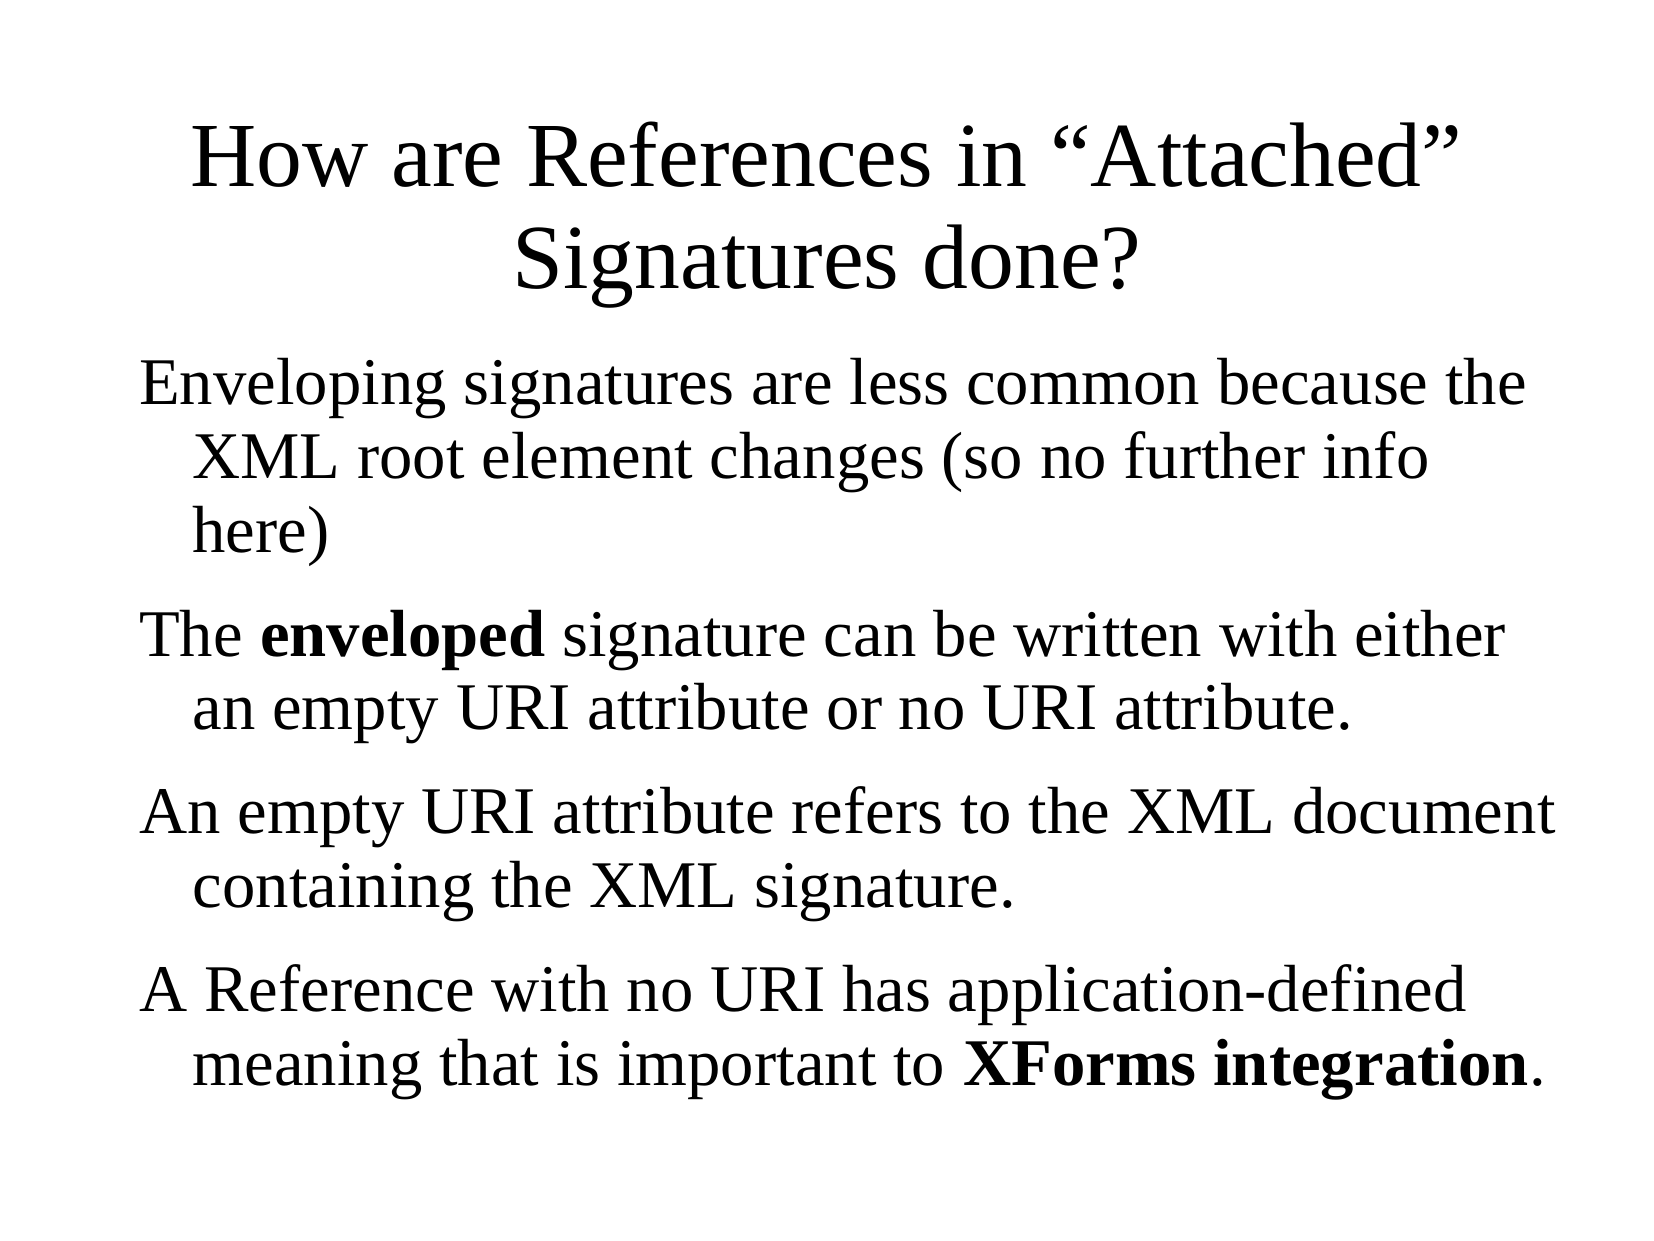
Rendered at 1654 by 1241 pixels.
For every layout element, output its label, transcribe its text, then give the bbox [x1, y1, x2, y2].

list Enveloping signatures are less common because the XML root element changes (so no further info here) The enveloped signature can be written with either an empty URI attribute or no URI attribute. An empty URI attribute refers to the XML document containing the XML signature. A Reference with no URI has application-defined meaning that is important to XForms integration. [121, 344, 1583, 1127]
title How are References in “Attached” Signatures done? [121, 100, 1534, 312]
